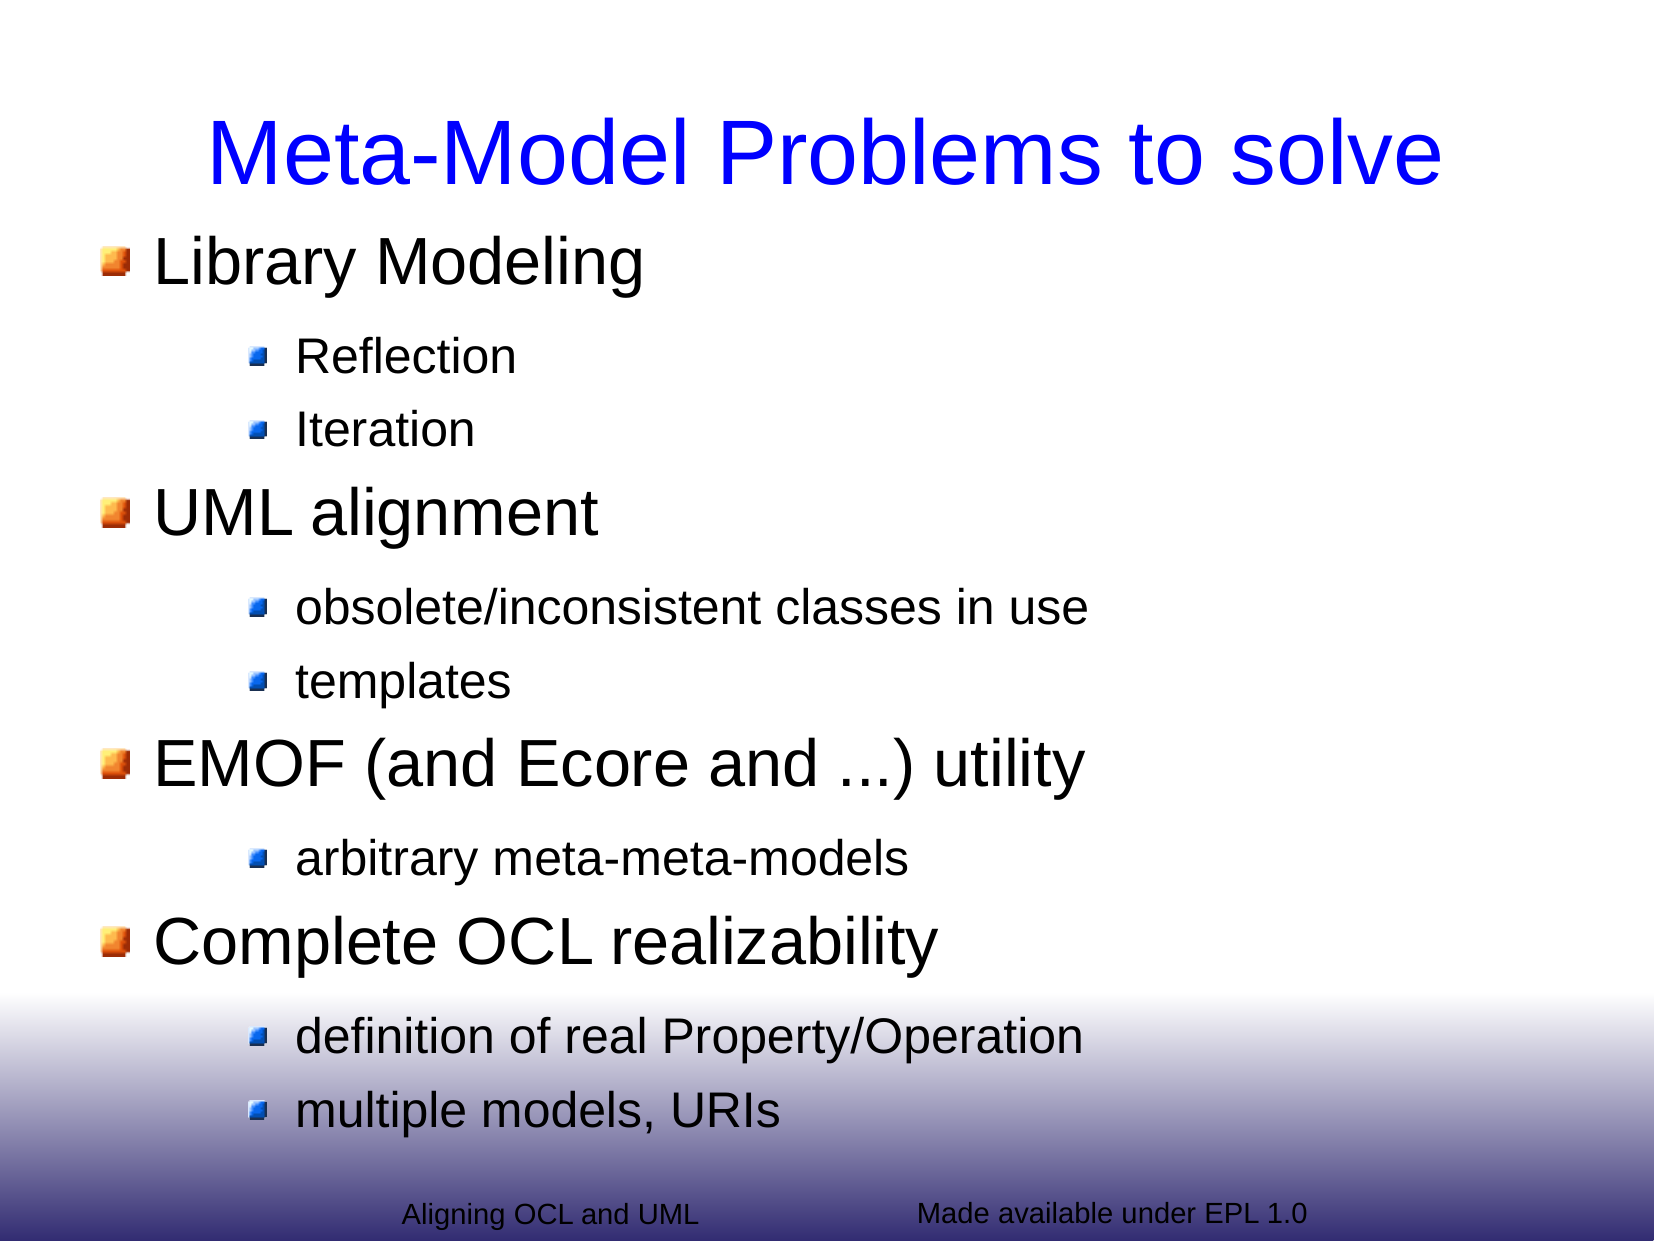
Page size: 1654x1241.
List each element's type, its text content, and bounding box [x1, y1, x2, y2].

list Library Modeling Reflection Iteration UML alignment obsolete/inconsistent classes in use templates EMOF (and Ecore and ...) utility arbitrary meta-meta-models Complete OCL realizability definition of real Property/Operation multiple models, URIs [82, 223, 1571, 1204]
title Meta-Model Problems to solve [82, 49, 1571, 223]
